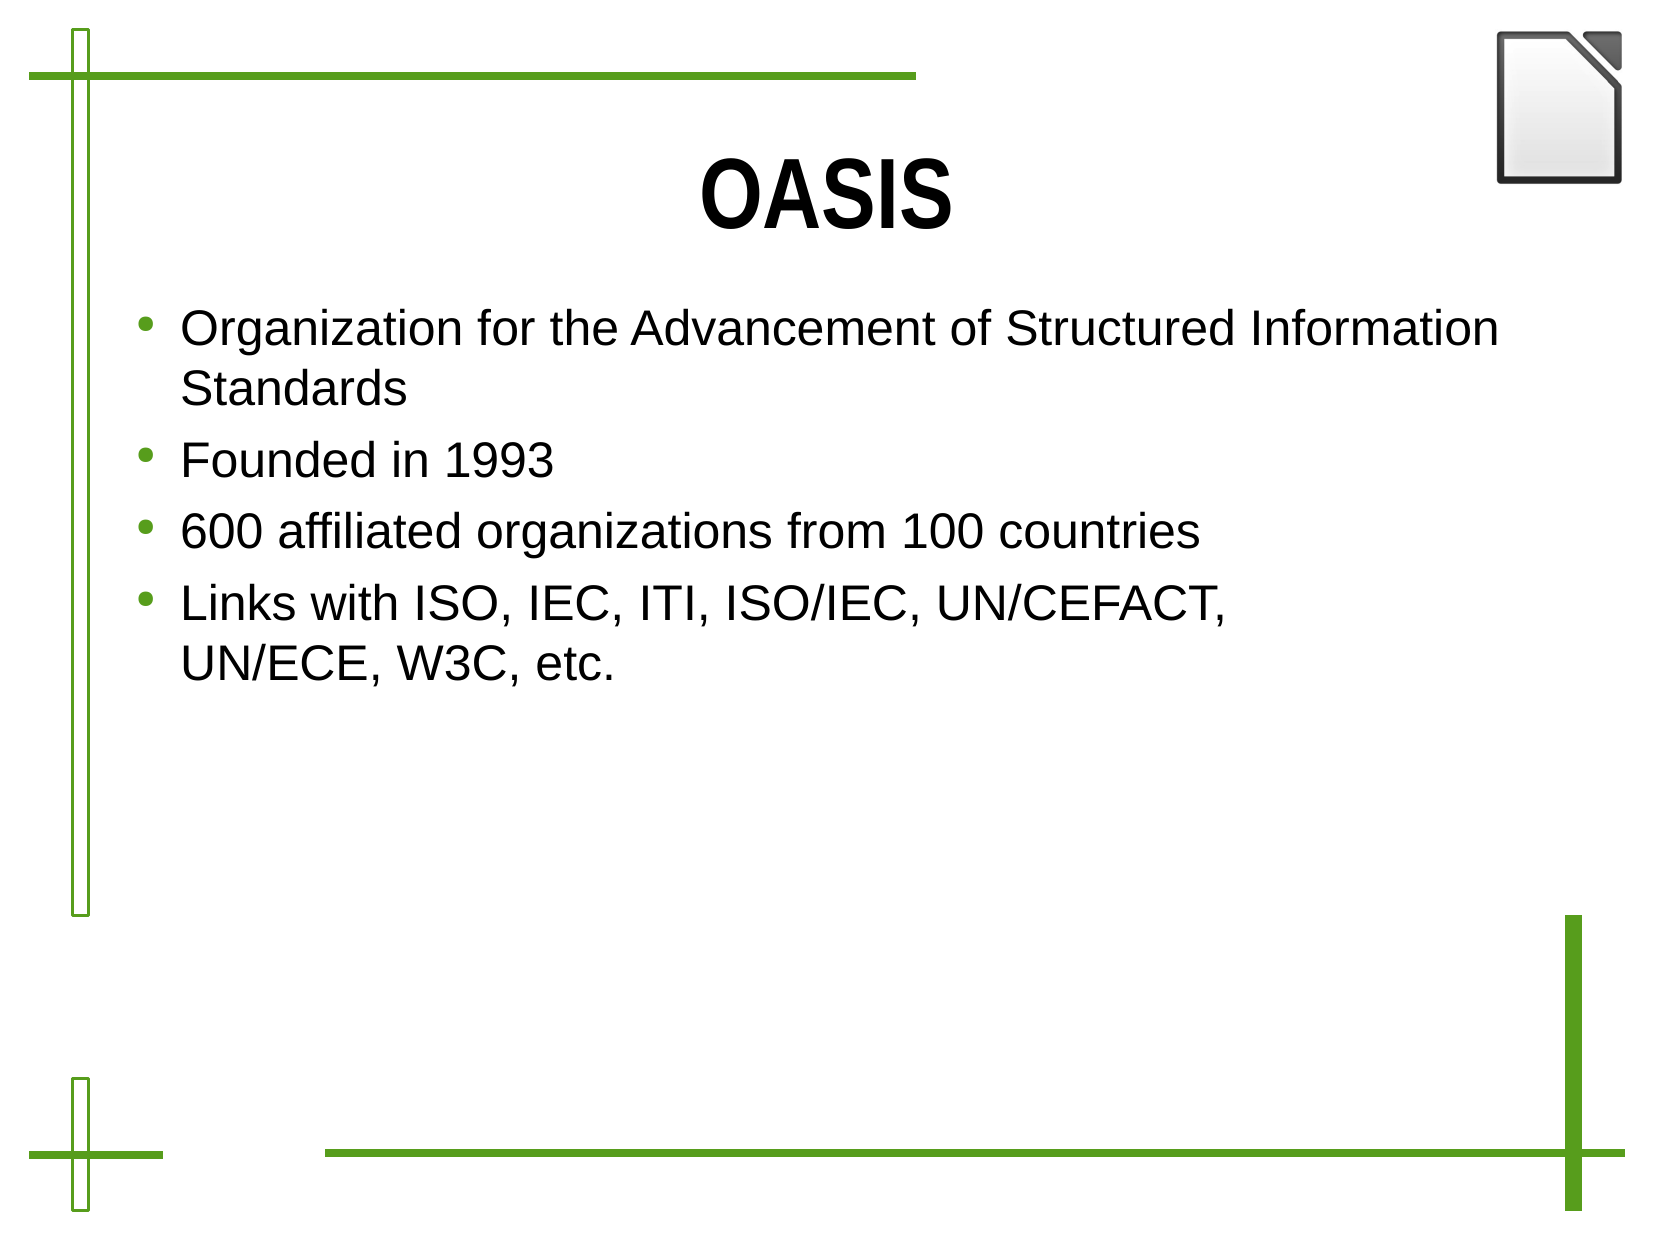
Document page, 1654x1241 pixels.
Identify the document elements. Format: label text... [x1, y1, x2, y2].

picture [1494, 29, 1624, 186]
list Organization for the Advancement of Structured Information Standards Founded in 1993 600 affiliated organizations from 100 countries Links with ISO, IEC, ITI, ISO/IEC, UN/CEFACT, UN/ECE, W3C, etc. [118, 295, 1536, 1123]
title OASIS [118, 118, 1536, 260]
